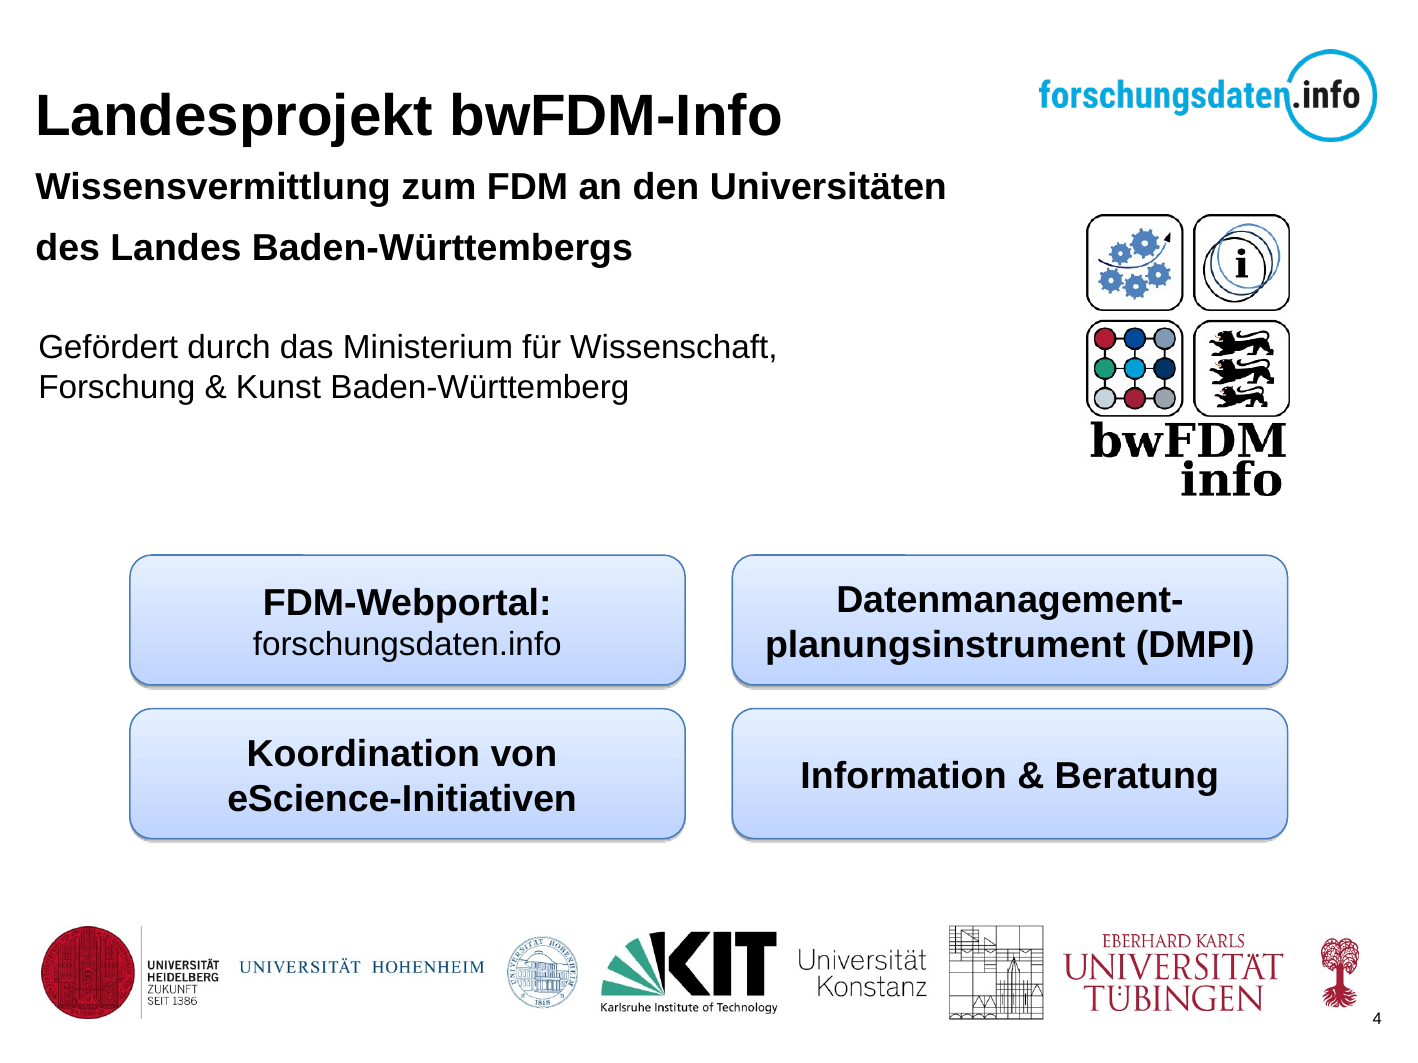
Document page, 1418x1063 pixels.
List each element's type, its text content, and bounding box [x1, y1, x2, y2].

picture [1039, 49, 1372, 142]
picture [1339, 49, 1377, 85]
picture [599, 927, 779, 1018]
title Landesprojekt bwFDM-Info Wissensvermittlung zum FDM an den Universitäten des Landes Baden-Württembergs [35, 76, 969, 254]
picture [233, 934, 584, 1011]
text_box FDM-Webportal: forschungsdaten.info [129, 555, 686, 685]
picture [793, 914, 1048, 1031]
text_box Gefördert durch das Ministerium für Wissenschaft, Forschung & Kunst Baden-Württemberg [23, 317, 957, 413]
slide_number <Nummer> [1048, 1003, 1382, 1028]
picture [1342, 107, 1377, 142]
text_box Datenmanagement-planungsinstrument (DMPI) [732, 555, 1288, 685]
text_box Koordination von eScience-Initiativen [129, 708, 686, 839]
text_box Information & Beratung [732, 708, 1288, 839]
picture [41, 926, 219, 1020]
picture [1086, 214, 1290, 497]
picture [1063, 934, 1359, 1011]
